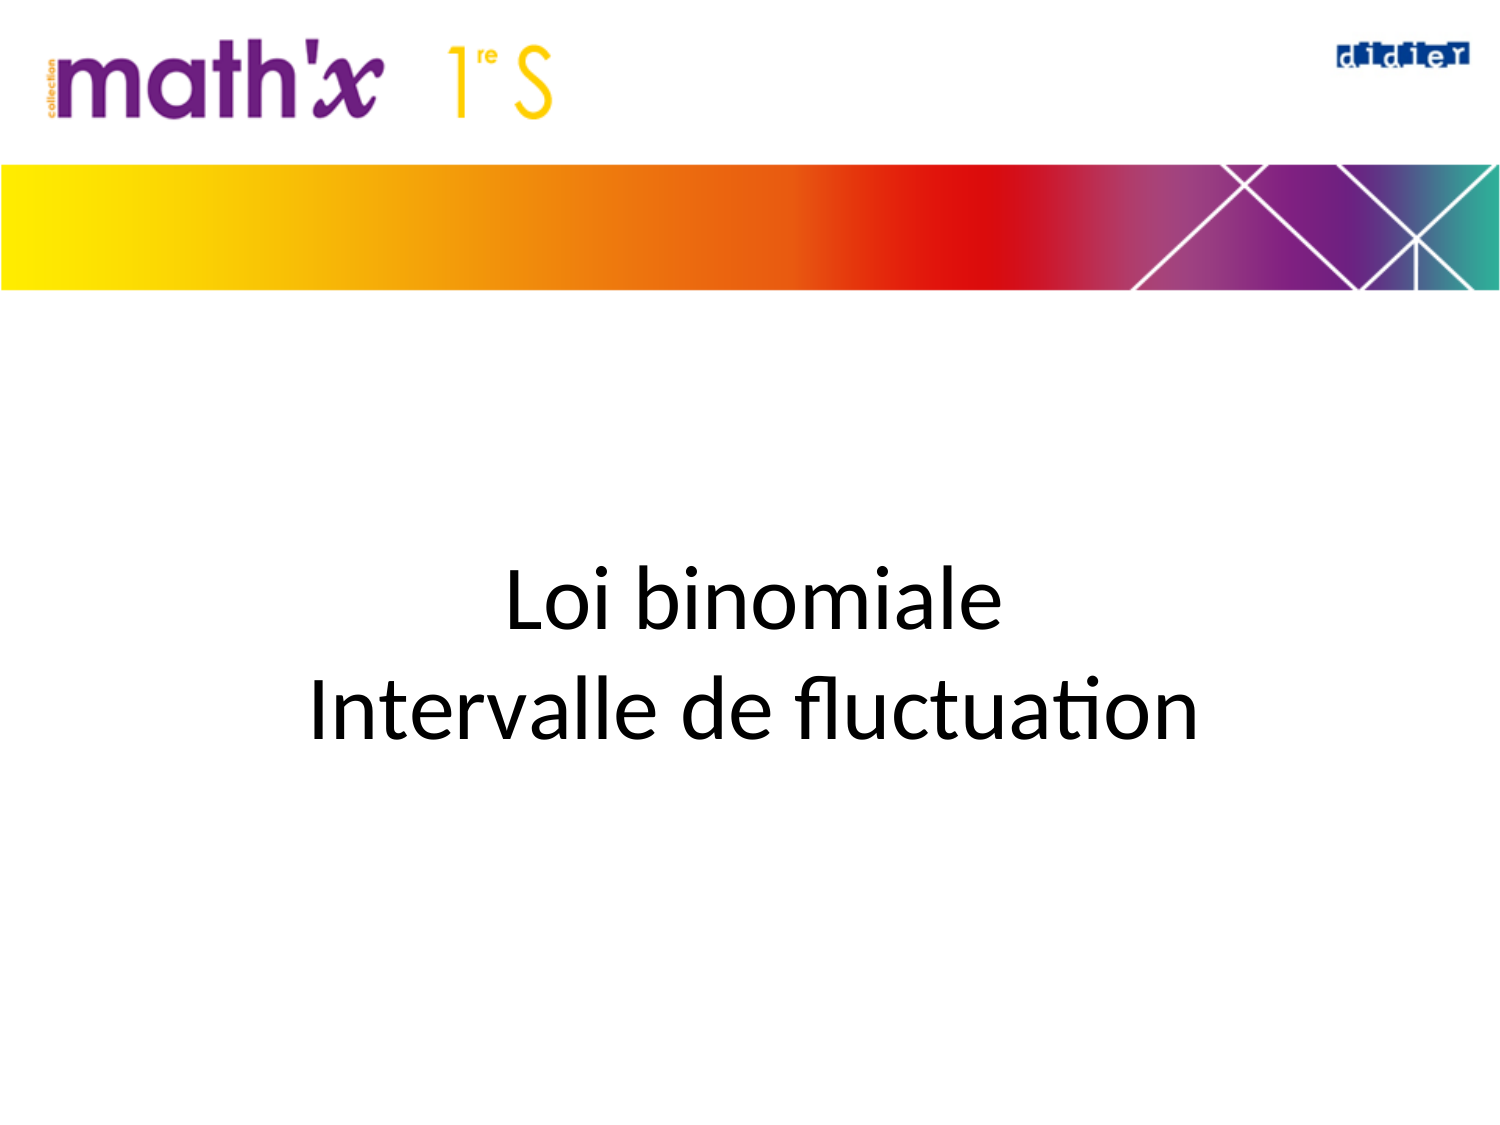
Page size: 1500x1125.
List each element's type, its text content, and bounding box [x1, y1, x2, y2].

picture [0, 0, 1500, 292]
title Loi binomiale Intervalle de fluctuation [117, 527, 1393, 769]
